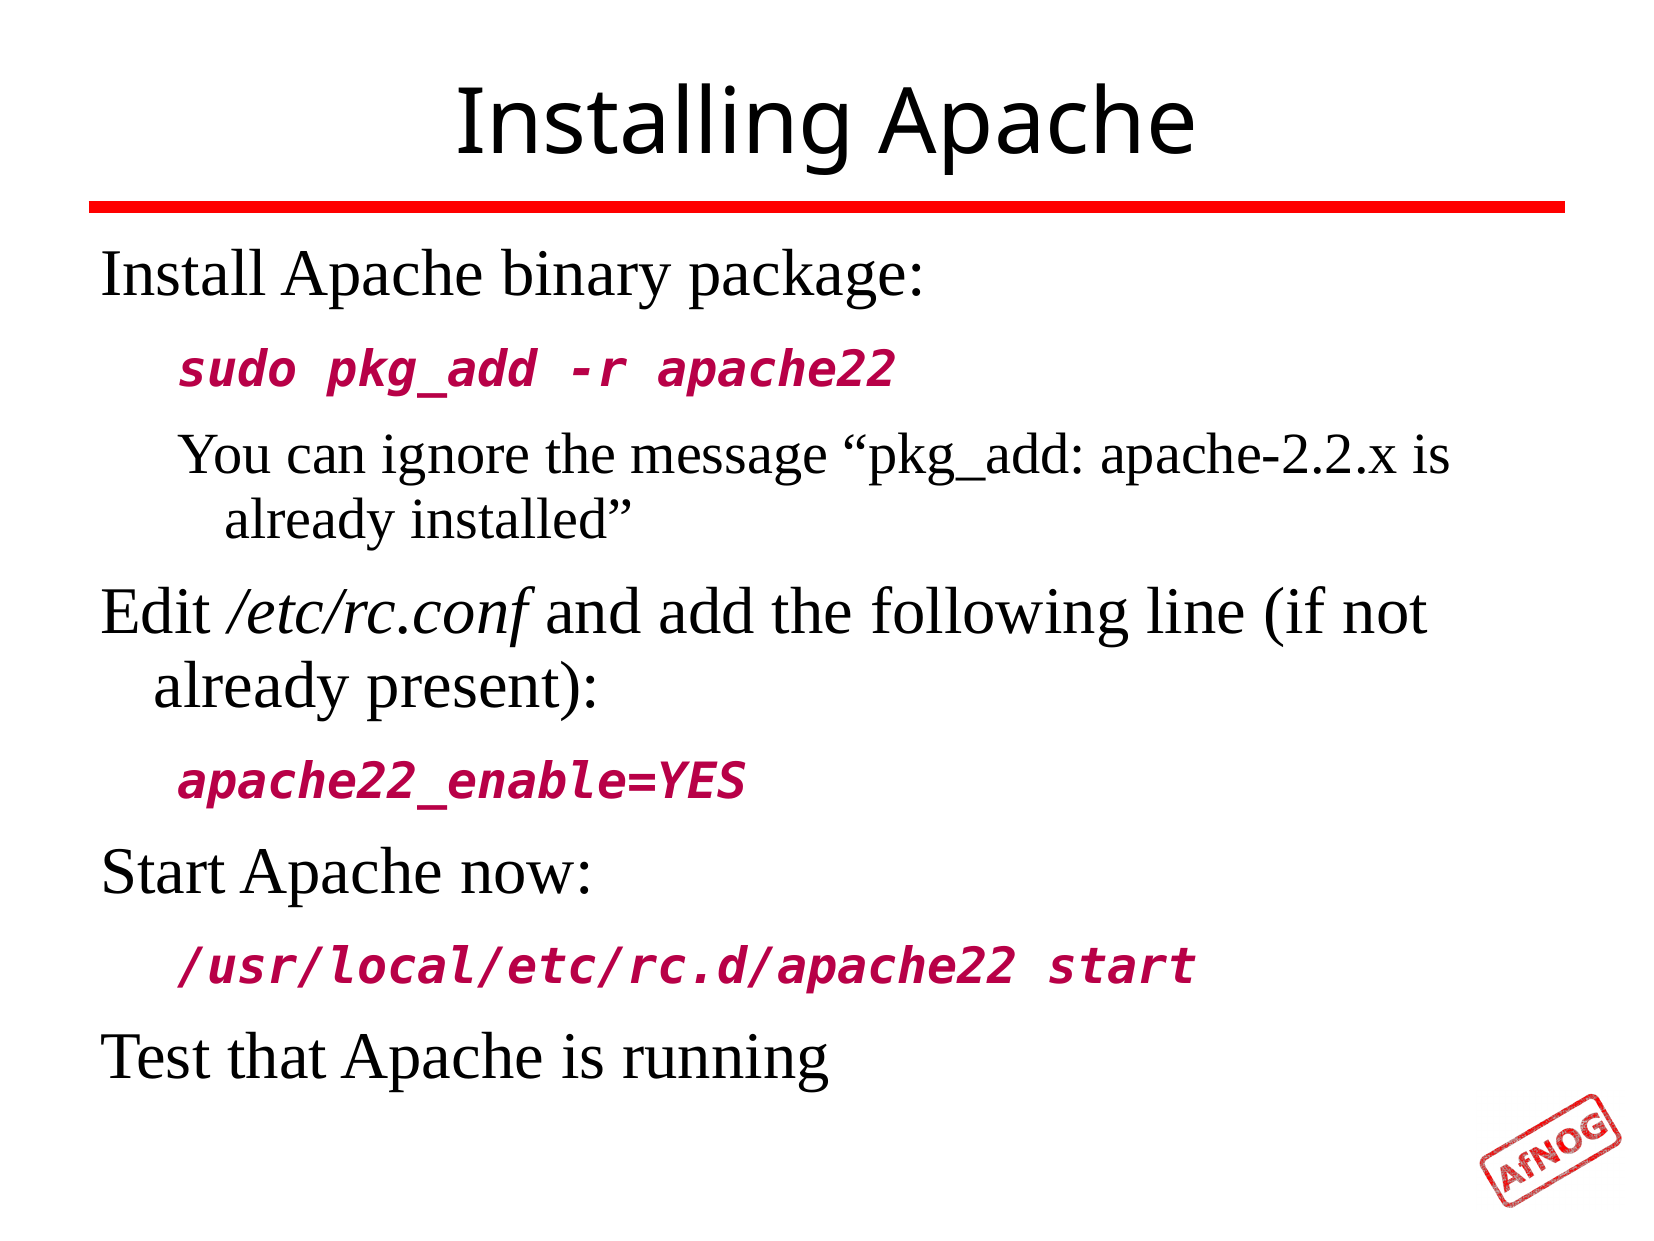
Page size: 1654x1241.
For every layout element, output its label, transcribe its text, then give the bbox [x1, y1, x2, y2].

list Install Apache binary package: sudo pkg_add -r apache22 You can ignore the message “pkg_add: apache-2.2.x is already installed” Edit /etc/rc.conf and add the following line (if not already present): apache22_enable=YES Start Apache now: /usr/local/etc/rc.d/apache22 start Test that Apache is running [82, 236, 1571, 1108]
picture [1476, 1090, 1625, 1211]
title Installing Apache [88, 29, 1565, 207]
